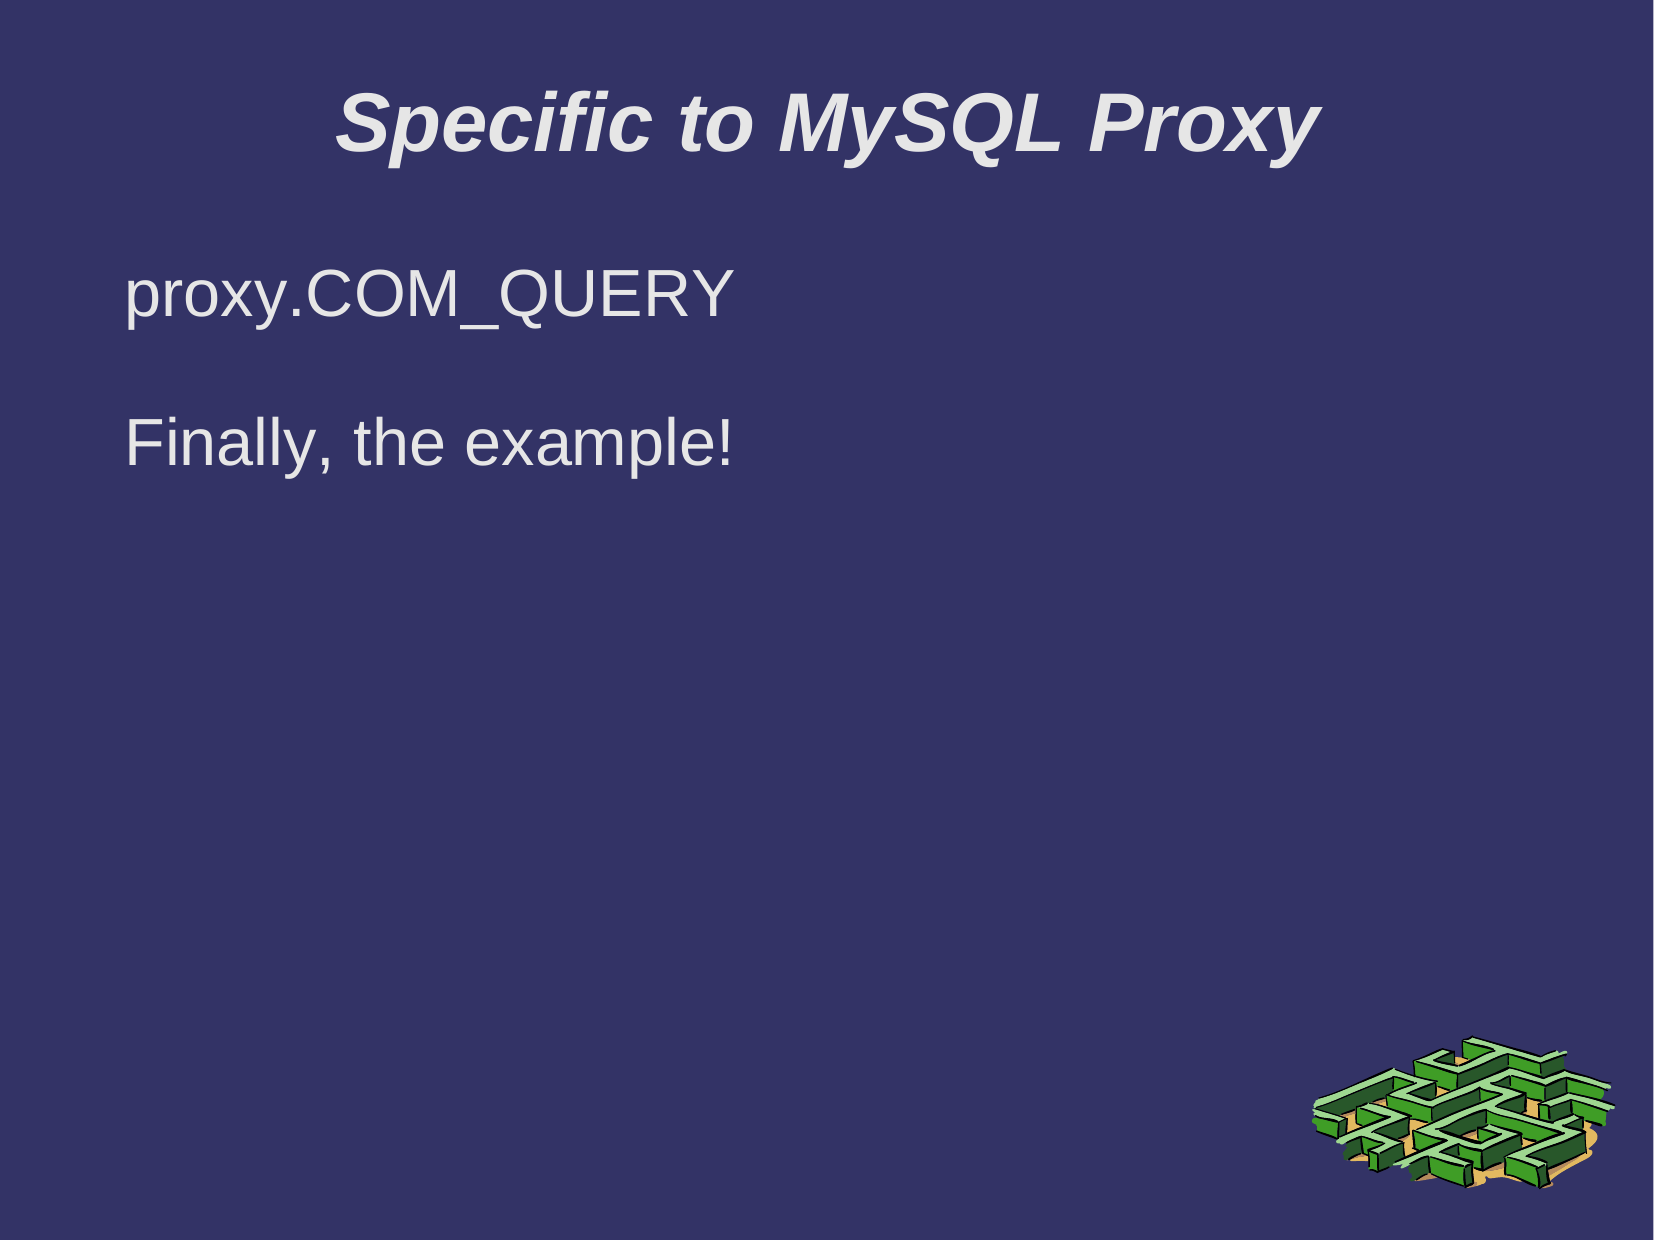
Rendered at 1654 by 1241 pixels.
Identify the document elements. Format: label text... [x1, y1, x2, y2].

title Specific to MySQL Proxy [121, 19, 1534, 227]
list proxy.COM_QUERY Finally, the example! [112, 180, 1504, 963]
